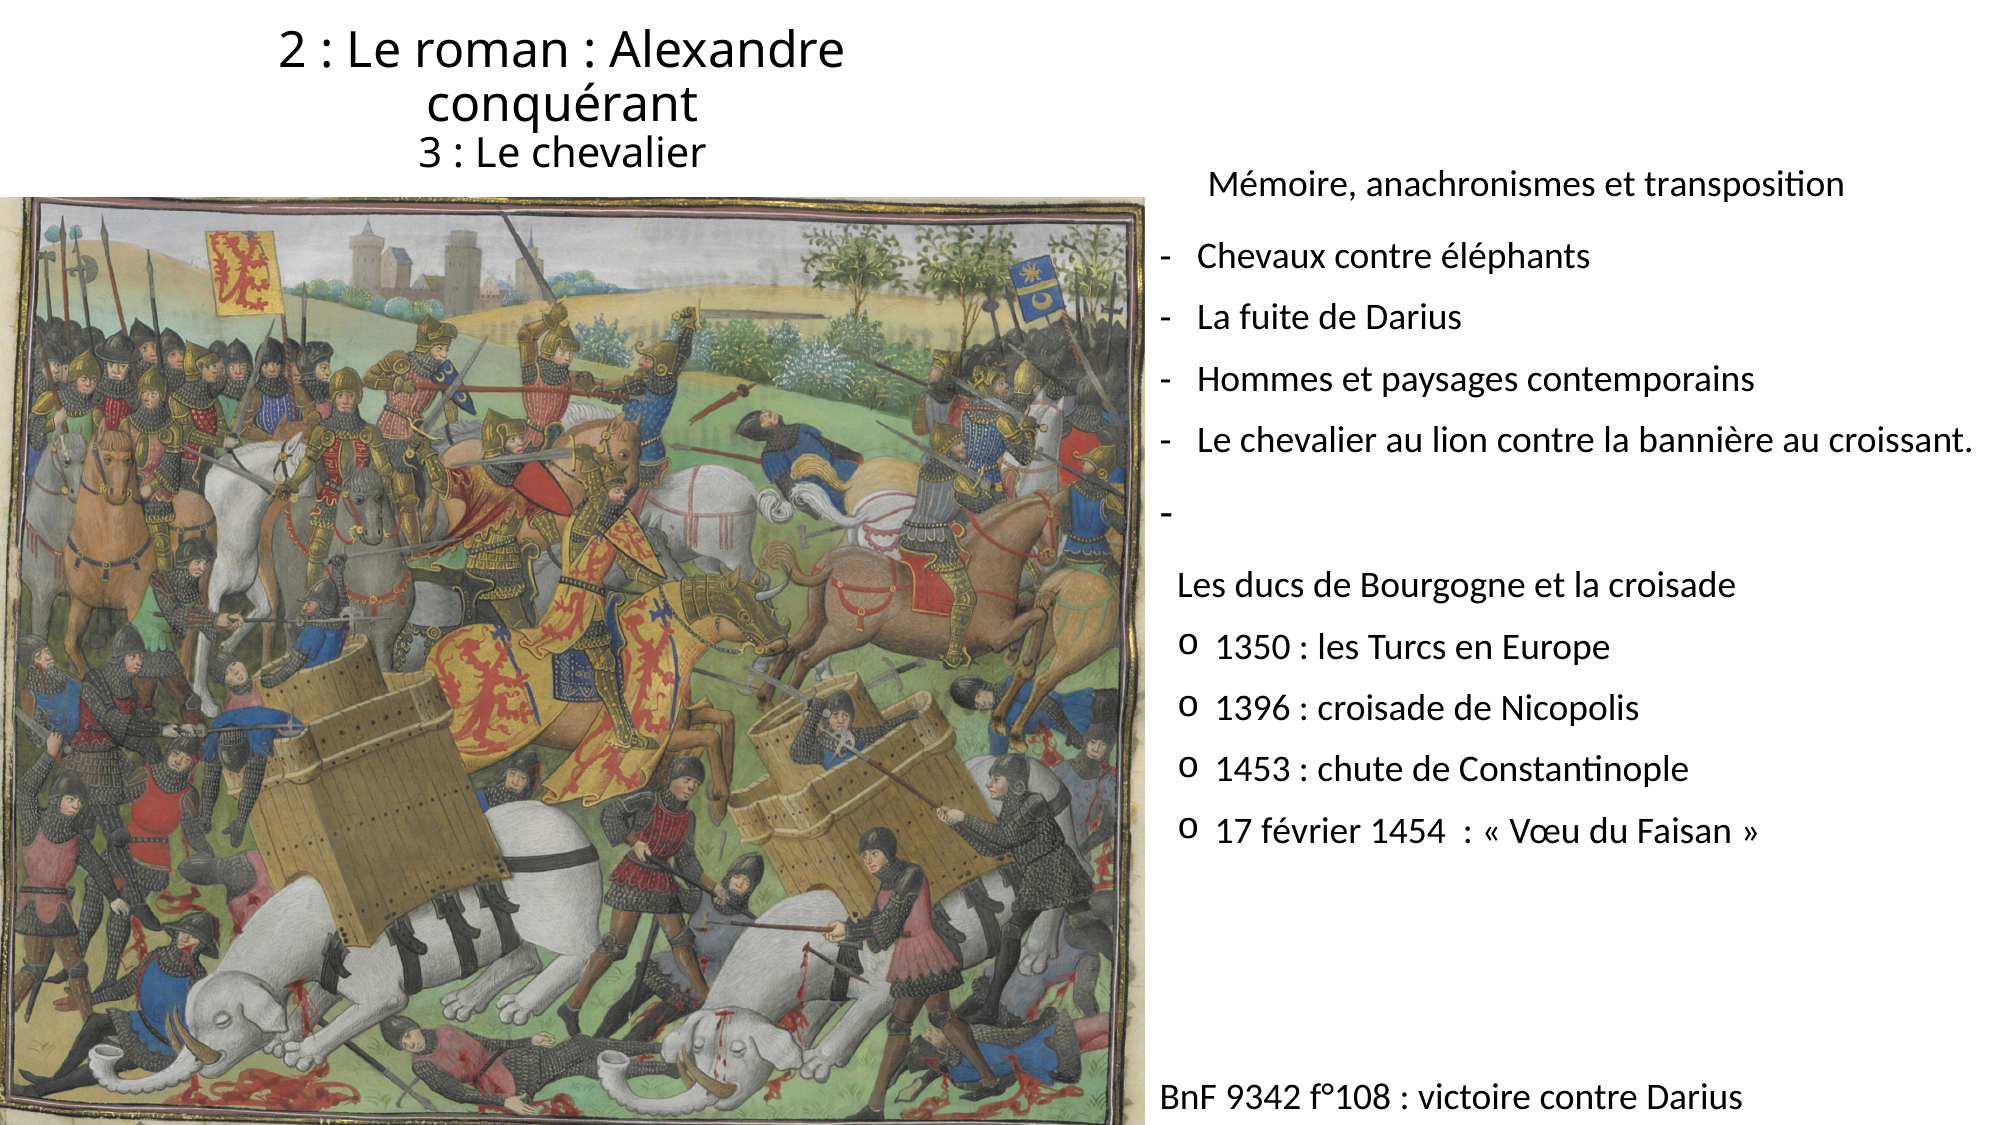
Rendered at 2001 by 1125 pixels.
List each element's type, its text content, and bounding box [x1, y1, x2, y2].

text_box Mémoire, anachronismes et transposition [1193, 157, 1861, 212]
text_box Les ducs de Bourgogne et la croisade 1350 : les Turcs en Europe 1396 : croisade de Nicopolis 1453 : chute de Constantinople 17 février 1454 : « Vœu du Faisan » [1162, 558, 2000, 963]
picture [0, 197, 1145, 1125]
title 2 : Le roman : Alexandre conquérant 3 : Le chevalier [125, 3, 1001, 197]
text_box Chevaux contre éléphants La fuite de Darius Hommes et paysages contemporains Le chevalier au lion contre la bannière au croissant. [1145, 228, 2000, 632]
text_box BnF 9342 f°108 : victoire contre Darius [1144, 1064, 1766, 1125]
